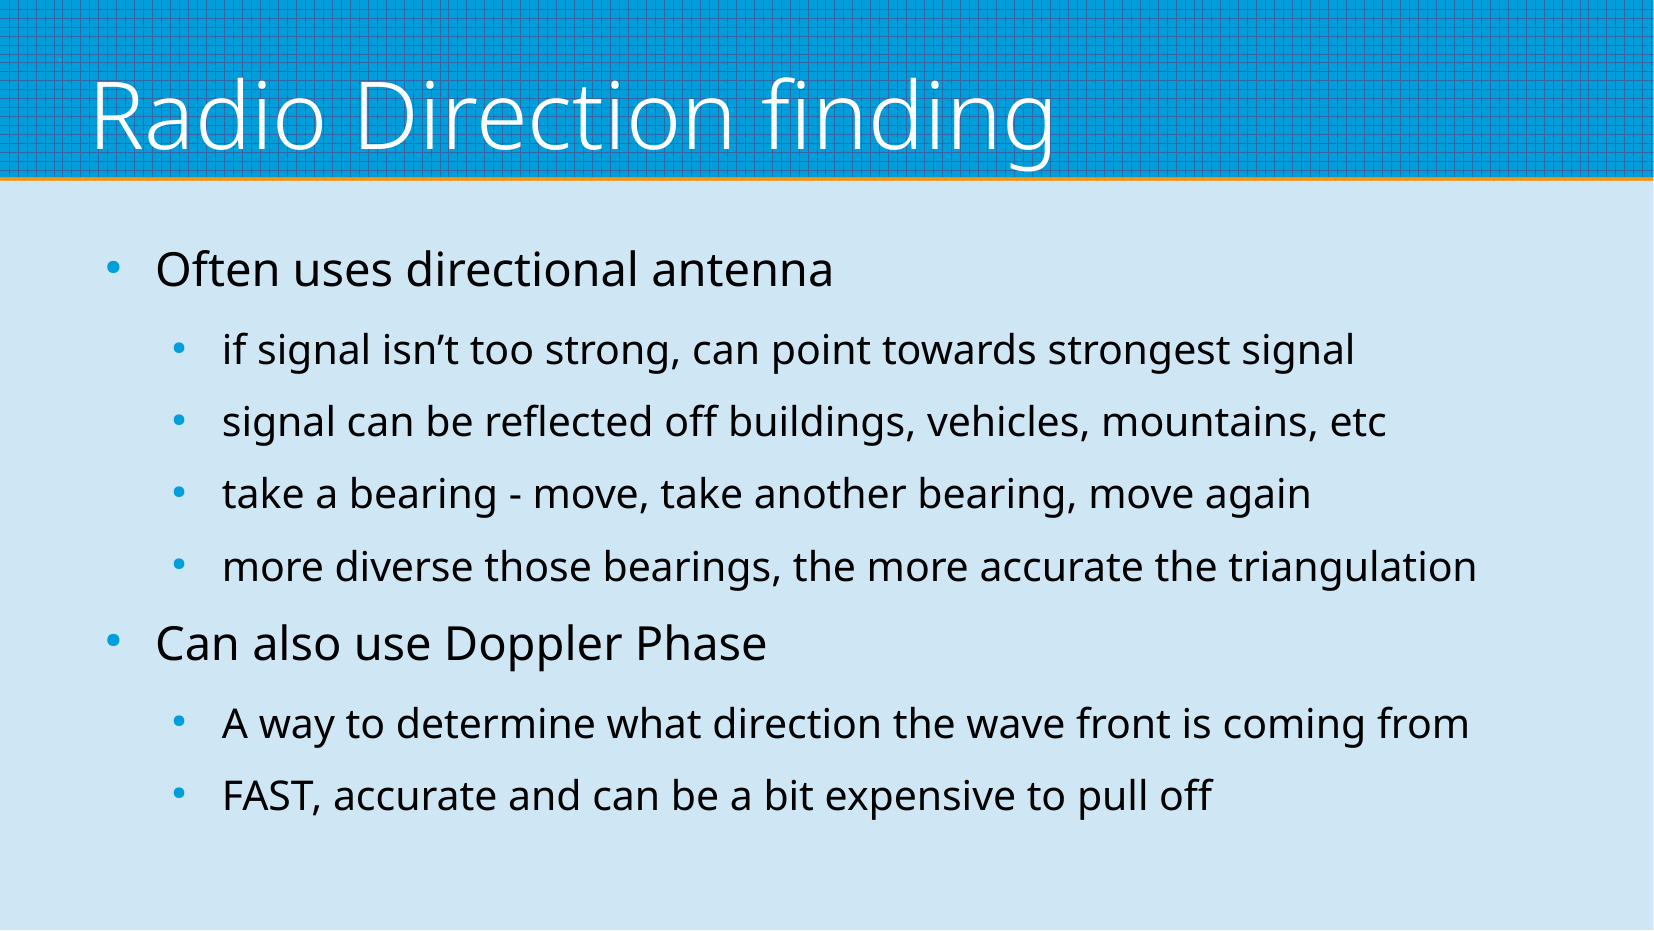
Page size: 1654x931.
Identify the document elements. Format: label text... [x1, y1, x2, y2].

list Often uses directional antenna if signal isn’t too strong, can point towards strongest signal signal can be reflected off buildings, vehicles, mountains, etc take a bearing - move, take another bearing, move again more diverse those bearings, the more accurate the triangulation Can also use Doppler Phase A way to determine what direction the wave front is coming from FAST, accurate and can be a bit expensive to pull off [88, 236, 1565, 901]
title Radio Direction finding [88, 14, 1565, 178]
